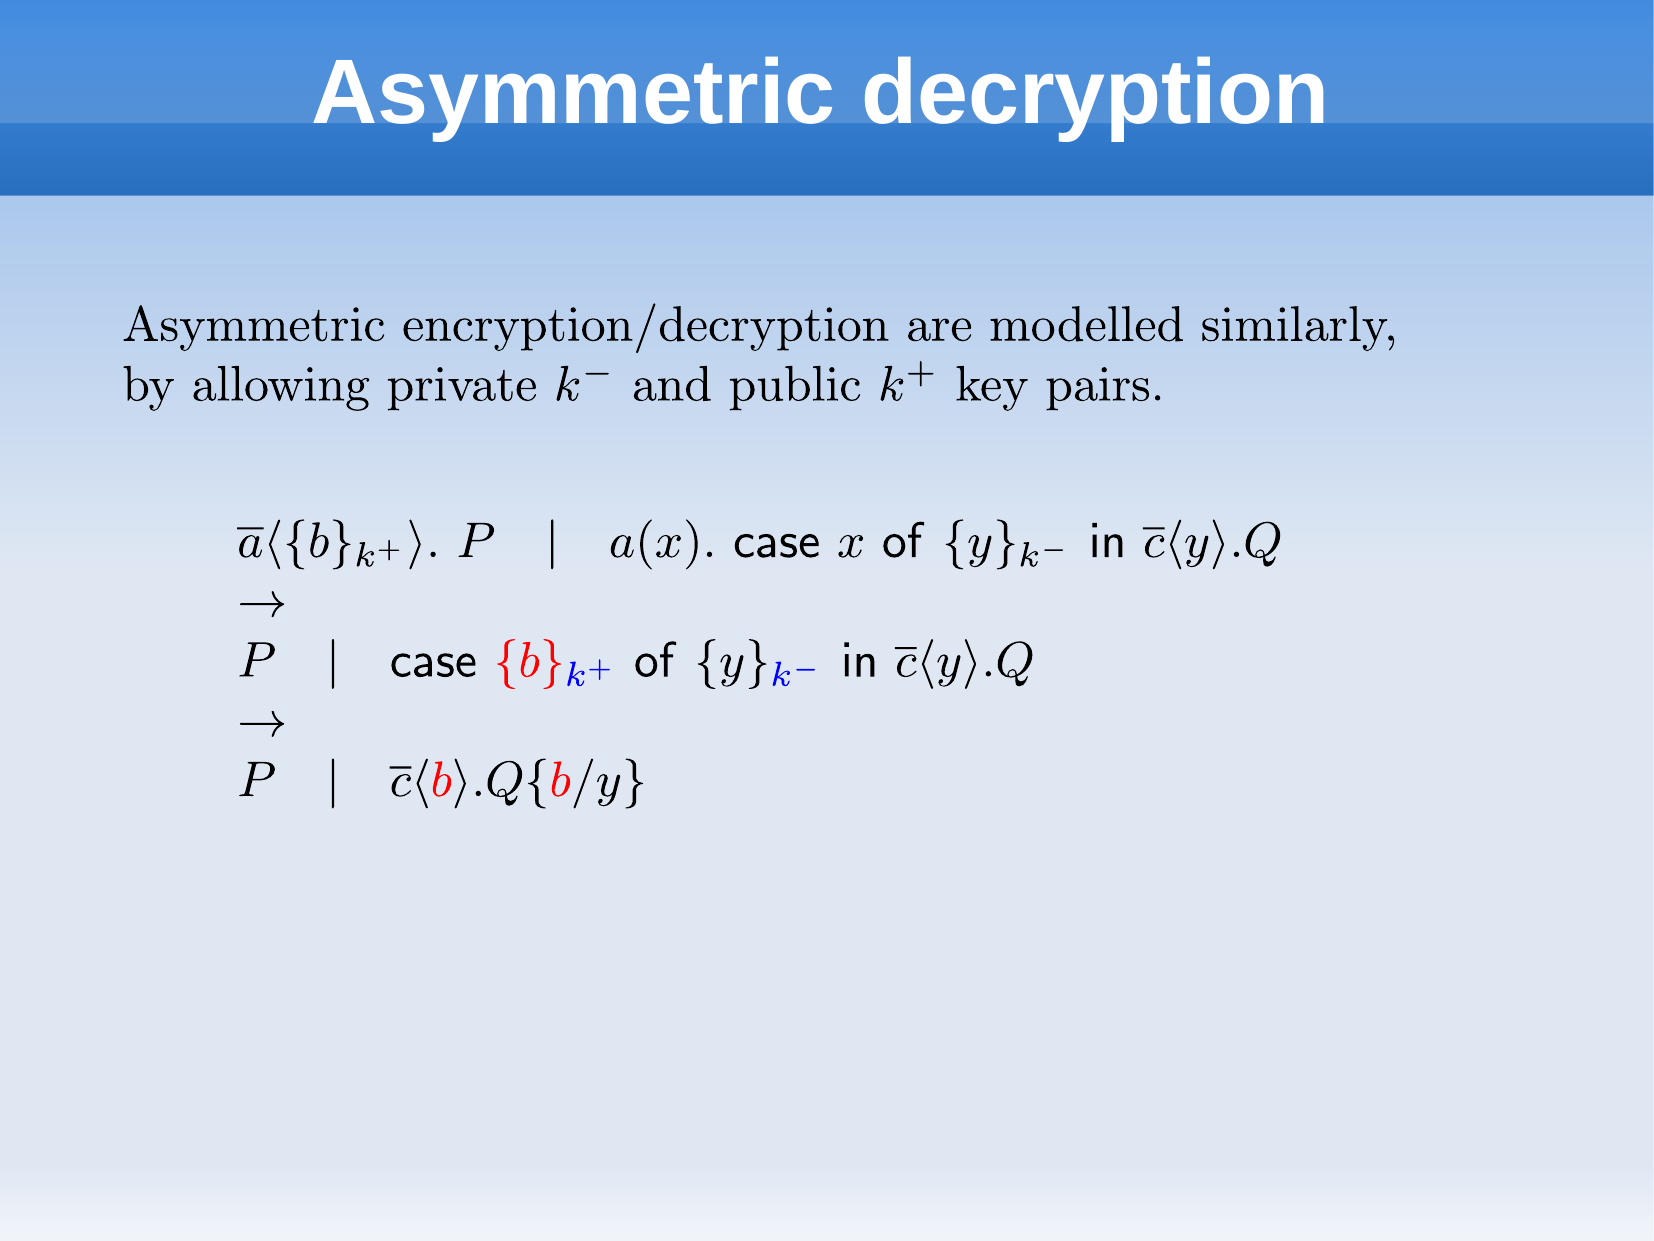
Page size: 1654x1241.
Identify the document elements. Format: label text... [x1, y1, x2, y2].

title Asymmetric decryption [76, 0, 1565, 188]
text_box [122, 303, 1398, 809]
picture [0, 0, 1654, 1241]
